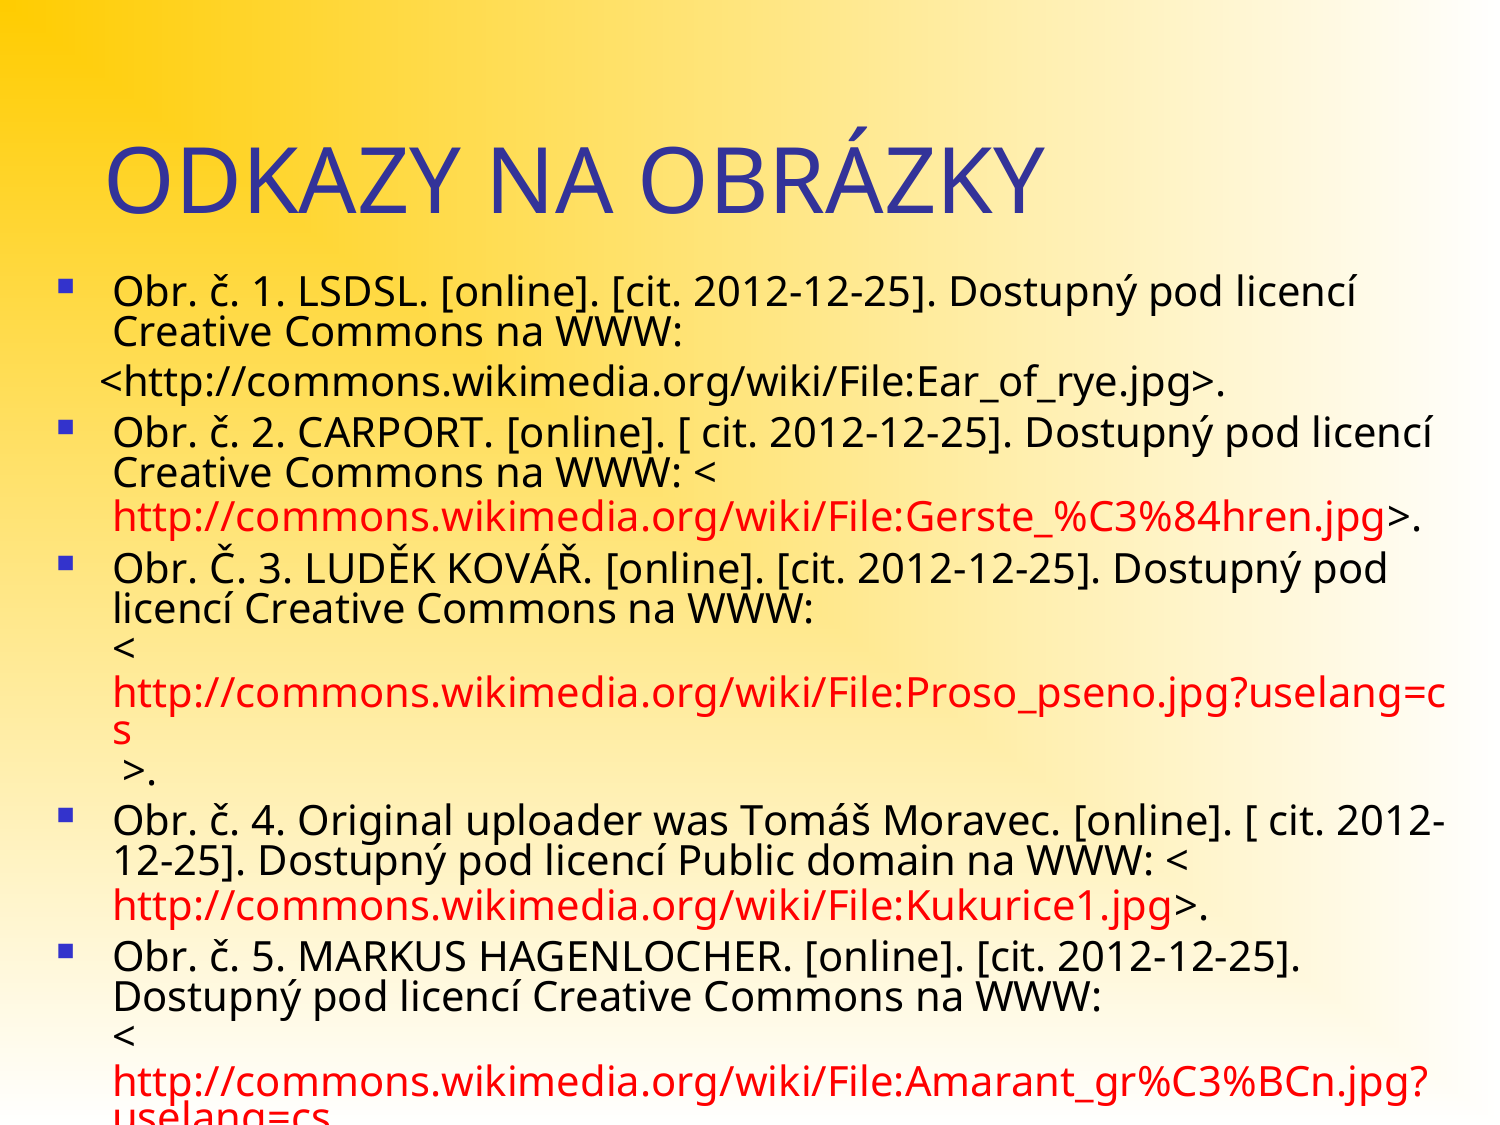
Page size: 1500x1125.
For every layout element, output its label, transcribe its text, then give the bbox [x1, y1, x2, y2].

picture [198, 1121, 208, 1125]
picture [163, 1112, 175, 1119]
list Obr. č. 1. LSDSL. [online]. [cit. 2012-12-25]. Dostupný pod licencí Creative Commons na WWW: <http://commons.wikimedia.org/wiki/File:Ear_of_rye.jpg>. Obr. č. 2. CARPORT. [online]. [ cit. 2012-12-25]. Dostupný pod licencí Creative Commons na WWW: <http://commons.wikimedia.org/wiki/File:Gerste_%C3%84hren.jpg>. Obr. Č. 3. LUDĚK KOVÁŘ. [online]. [cit. 2012-12-25]. Dostupný pod licencí Creative Commons na WWW: <http://commons.wikimedia.org/wiki/File:Proso_pseno.jpg?uselang=cs >. Obr. č. 4. Original uploader was Tomáš Moravec. [online]. [ cit. 2012-12-25]. Dostupný pod licencí Public domain na WWW: <http://commons.wikimedia.org/wiki/File:Kukurice1.jpg>. Obr. č. 5. MARKUS HAGENLOCHER. [online]. [cit. 2012-12-25]. Dostupný pod licencí Creative Commons na WWW: <http://commons.wikimedia.org/wiki/File:Amarant_gr%C3%BCn.jpg?uselang=cs>. [41, 267, 1469, 1094]
picture [222, 1112, 234, 1125]
title ODKAZY NA OBRÁZKY [88, 0, 1367, 240]
picture [247, 1112, 259, 1125]
picture [0, 0, 1500, 1125]
